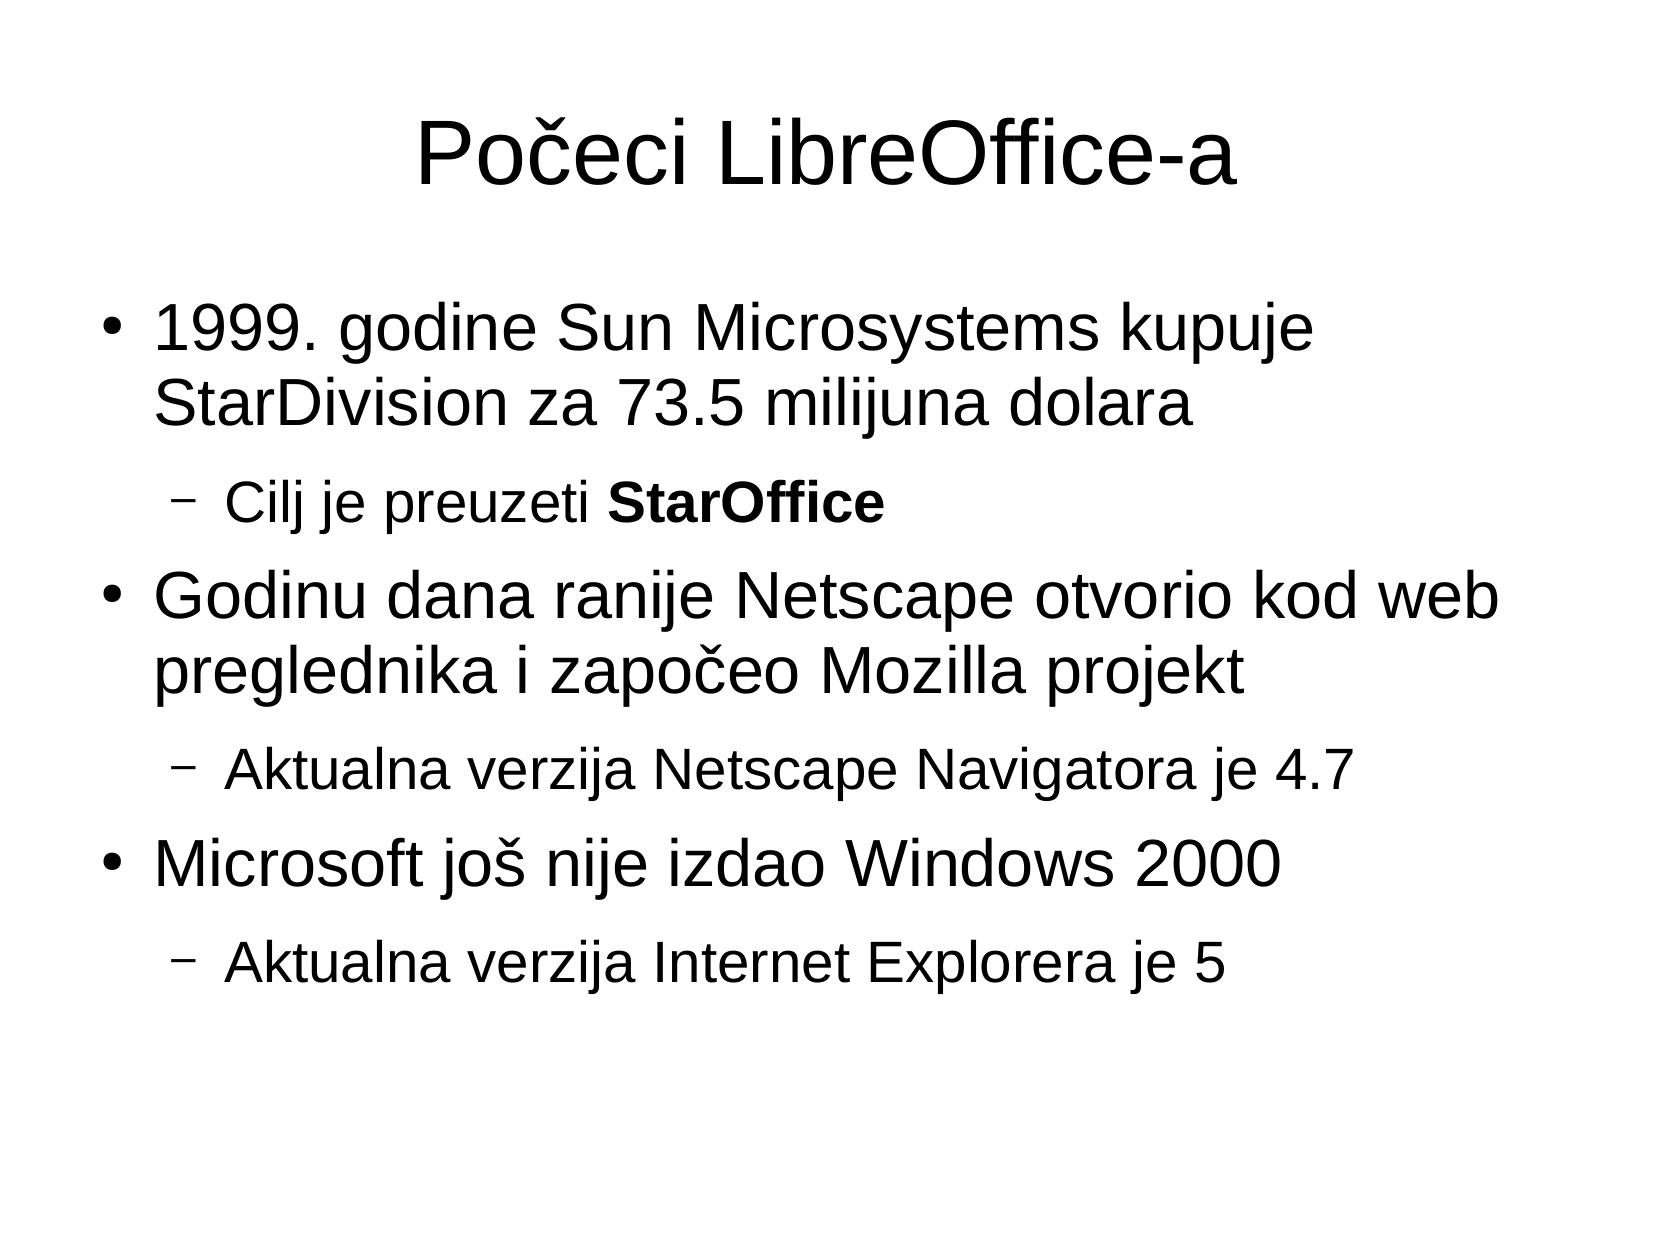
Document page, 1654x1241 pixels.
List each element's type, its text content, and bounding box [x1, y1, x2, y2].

list 1999. godine Sun Microsystems kupuje StarDivision za 73.5 milijuna dolara Cilj je preuzeti StarOffice Godinu dana ranije Netscape otvorio kod web preglednika i započeo Mozilla projekt Aktualna verzija Netscape Navigatora je 4.7 Microsoft još nije izdao Windows 2000 Aktualna verzija Internet Explorera je 5 [82, 290, 1571, 1010]
title Počeci LibreOffice-a [82, 49, 1571, 257]
